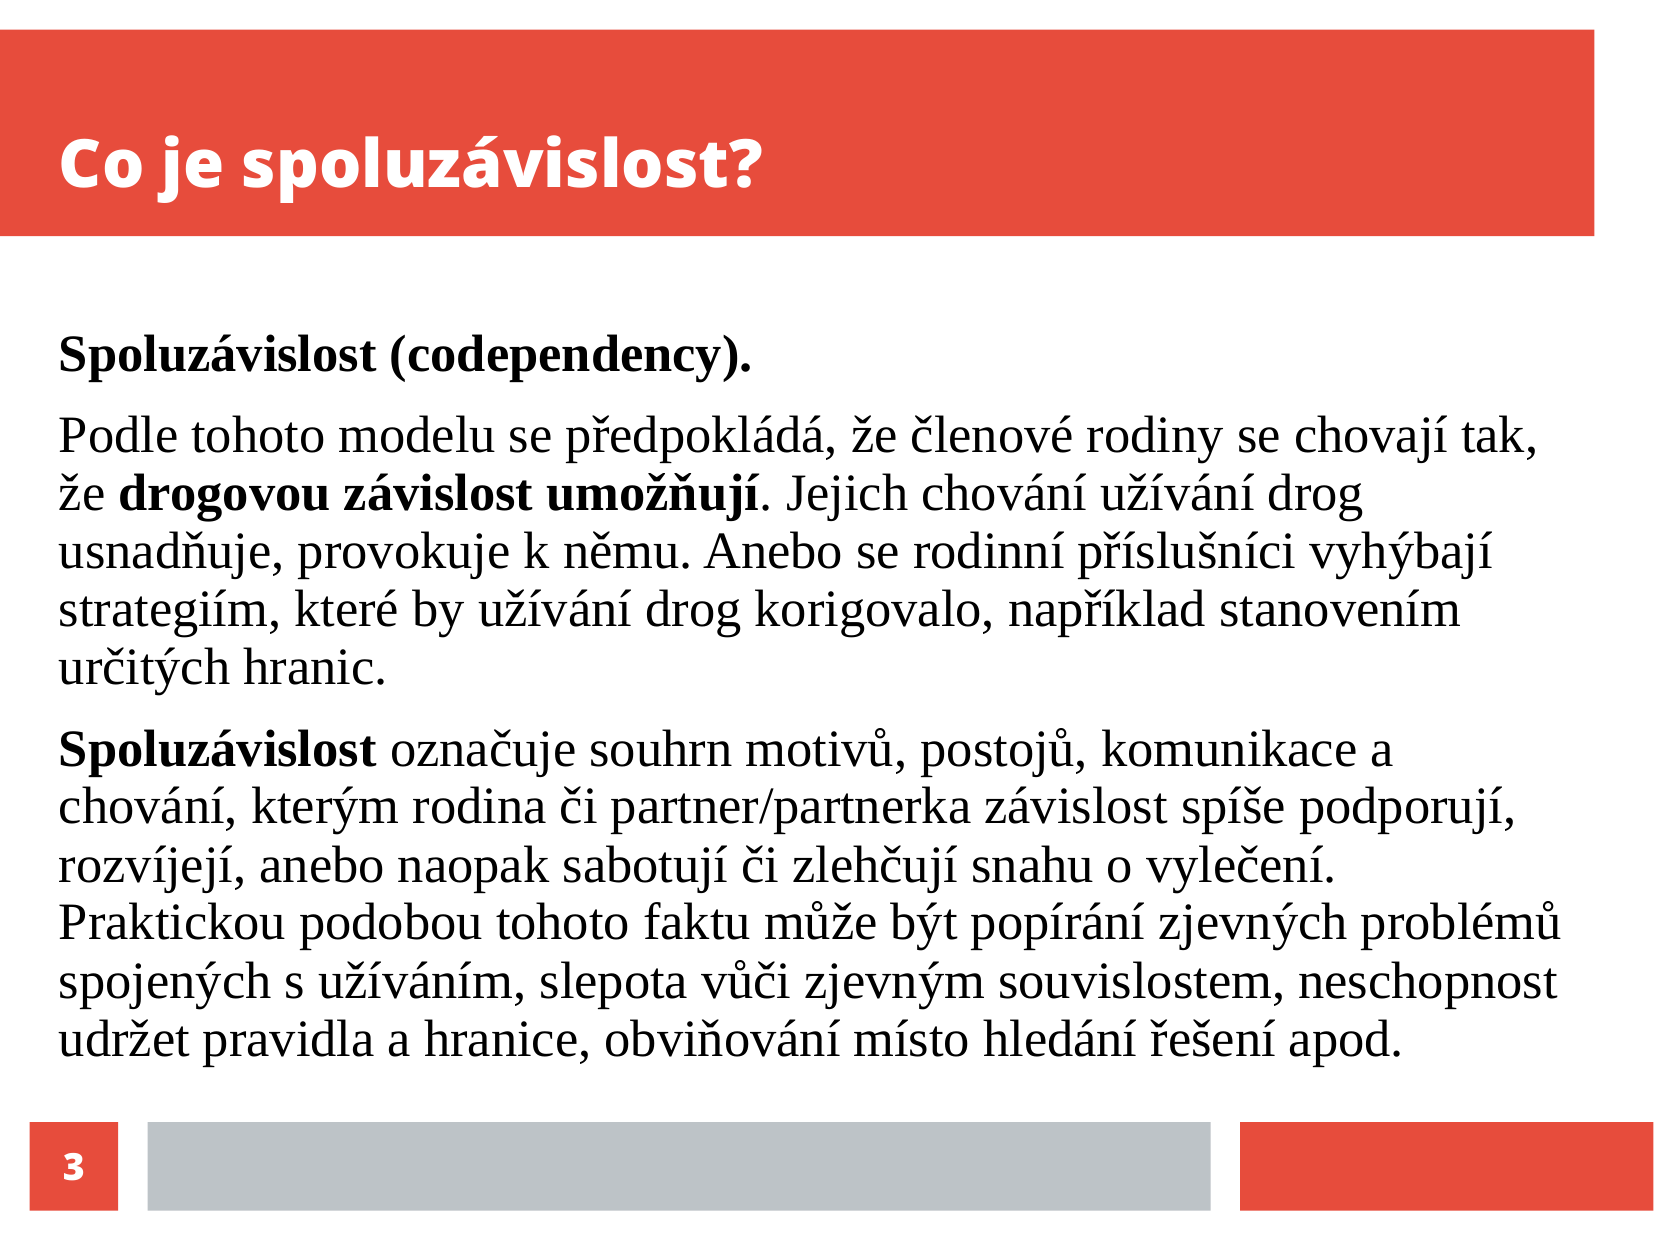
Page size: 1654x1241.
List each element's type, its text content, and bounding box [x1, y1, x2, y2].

list Spoluzávislost (codependency). Podle tohoto modelu se předpokládá, že členové rodiny se chovají tak, že drogovou závislost umožňují. Jejich chování užívání drog usnadňuje, provokuje k němu. Anebo se rodinní příslušníci vyhýbají strategiím, které by užívání drog korigovalo, například stanovením určitých hranic. Spoluzávislost označuje souhrn motivů, postojů, komunikace a chování, kterým rodina či partner/partnerka závislost spíše podporují, rozvíjejí, anebo naopak sabotují či zlehčují snahu o vylečení. Praktickou podobou tohoto faktu může být popírání zjevných problémů spojených s užíváním, slepota vůči zjevným souvislostem, neschopnost udržet pravidla a hranice, obviňování místo hledání řešení apod. [59, 324, 1565, 1093]
title Co je spoluzávislost? [59, 59, 1595, 207]
